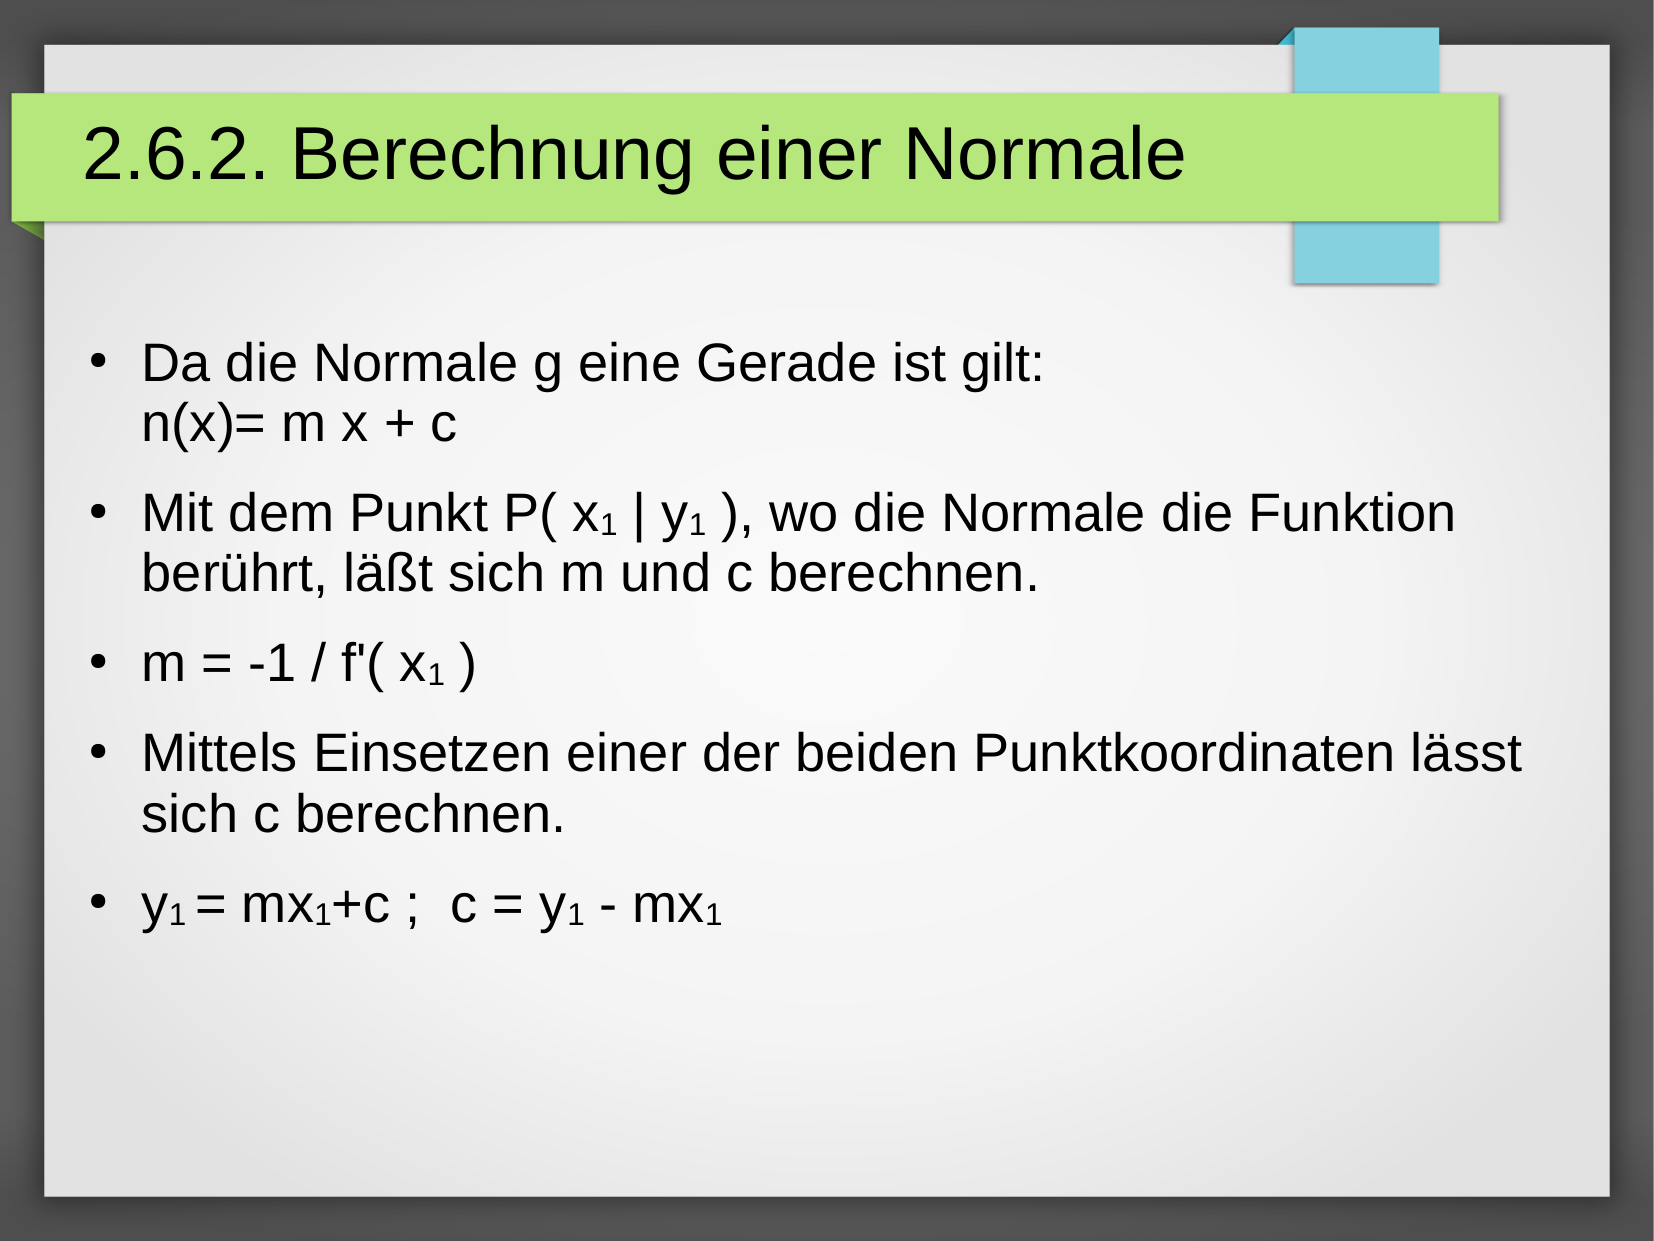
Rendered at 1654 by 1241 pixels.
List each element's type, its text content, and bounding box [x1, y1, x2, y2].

picture [0, 0, 1654, 1241]
title 2.6.2. Berechnung einer Normale [82, 94, 1264, 213]
list Da die Normale g eine Gerade ist gilt: n(x)= m x + c Mit dem Punkt P( x1 | y1 ), wo die Normale die Funktion berührt, läßt sich m und c berechnen. m = -1 / f'( x1 ) Mittels Einsetzen einer der beiden Punktkoordinaten lässt sich c berechnen. y1 = mx1+c ; c = y1 - mx1 [70, 331, 1560, 1052]
